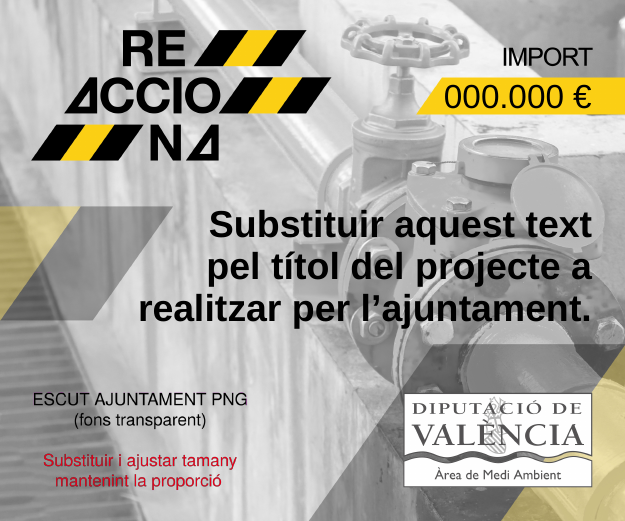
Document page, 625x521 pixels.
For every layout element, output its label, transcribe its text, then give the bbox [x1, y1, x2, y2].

text_box 000.000 € [398, 70, 607, 123]
text_box Substituir aquest text pel títol del projecte a realitzar per l’ajuntament. [105, 189, 608, 420]
picture [0, 0, 625, 521]
